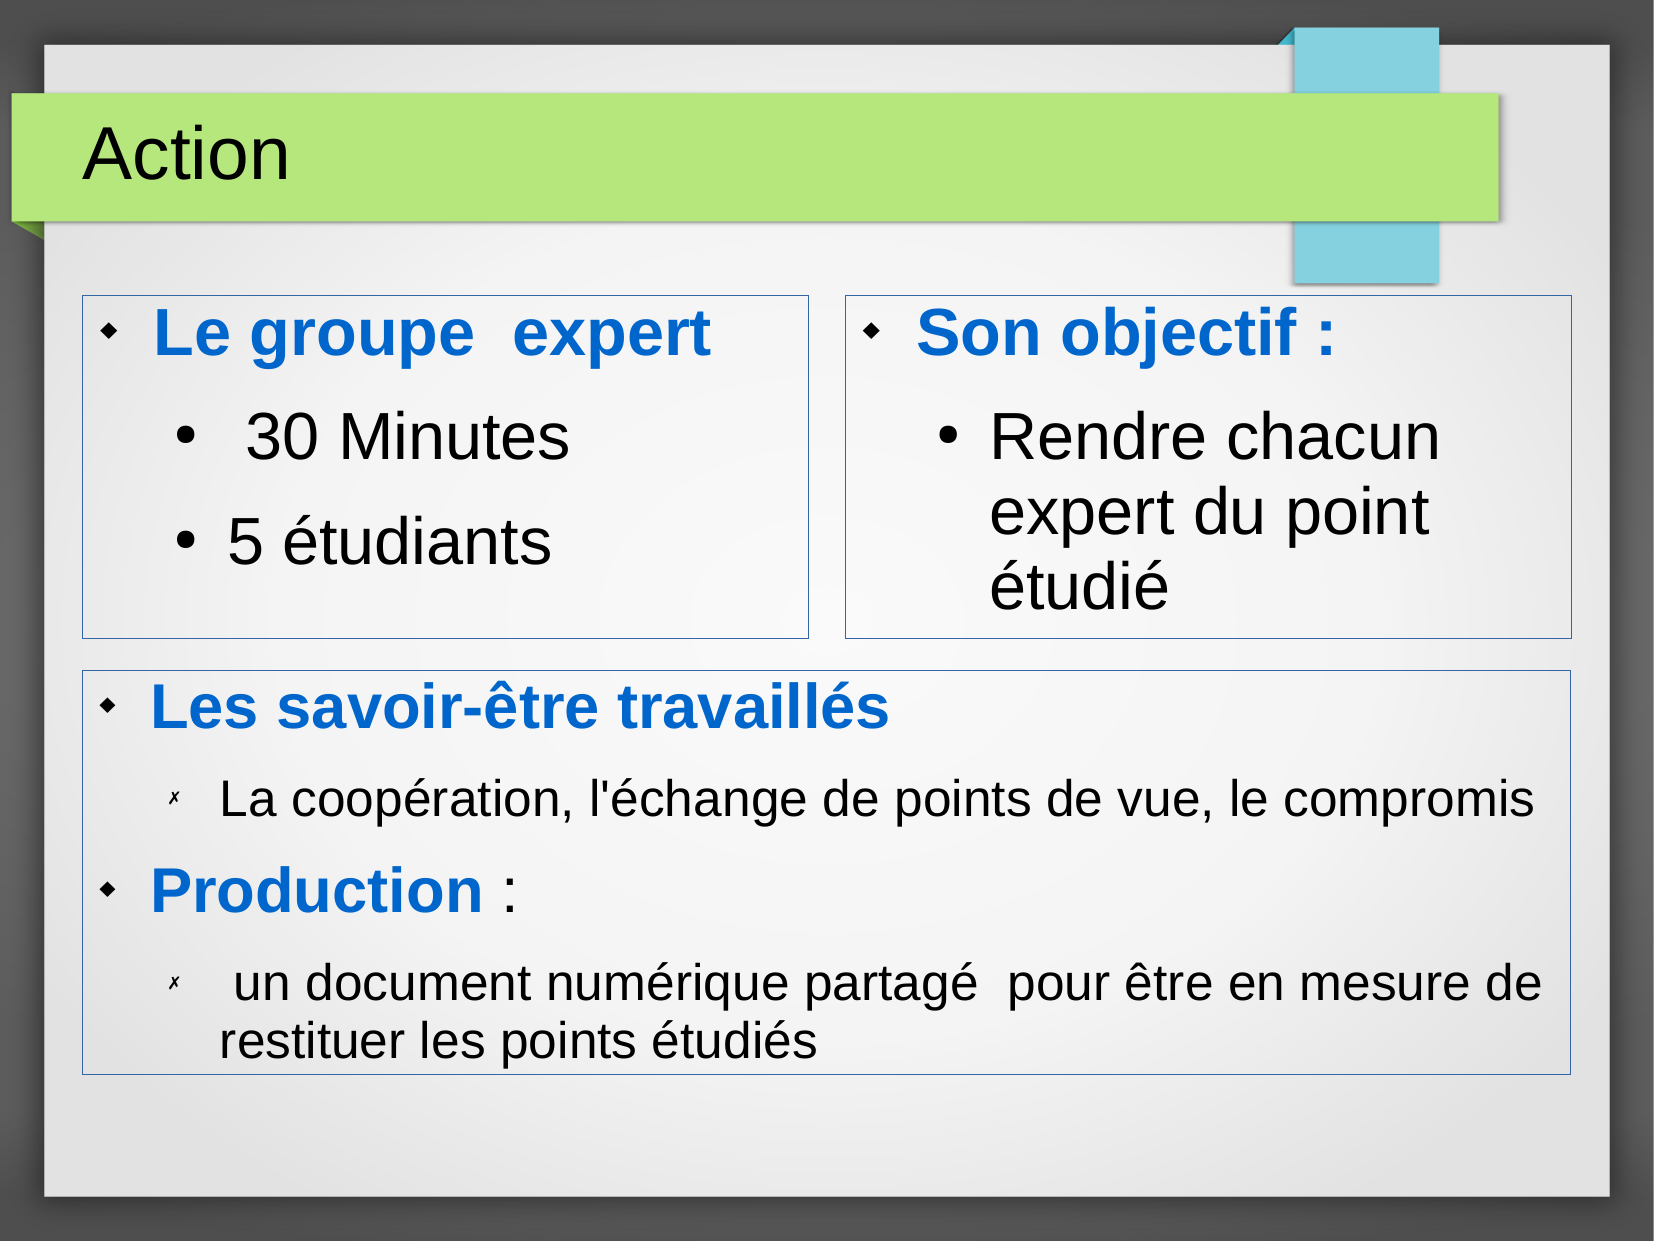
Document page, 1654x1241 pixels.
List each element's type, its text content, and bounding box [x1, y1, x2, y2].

list Le groupe expert 30 Minutes 5 étudiants [82, 295, 809, 639]
picture [0, 0, 1654, 1241]
list Les savoir-être travaillés La coopération, l'échange de points de vue, le compromis Production : un document numérique partagé pour être en mesure de restituer les points étudiés [82, 670, 1571, 1075]
list Son objectif : Rendre chacun expert du point étudié [845, 295, 1572, 639]
title Action [82, 94, 1264, 213]
